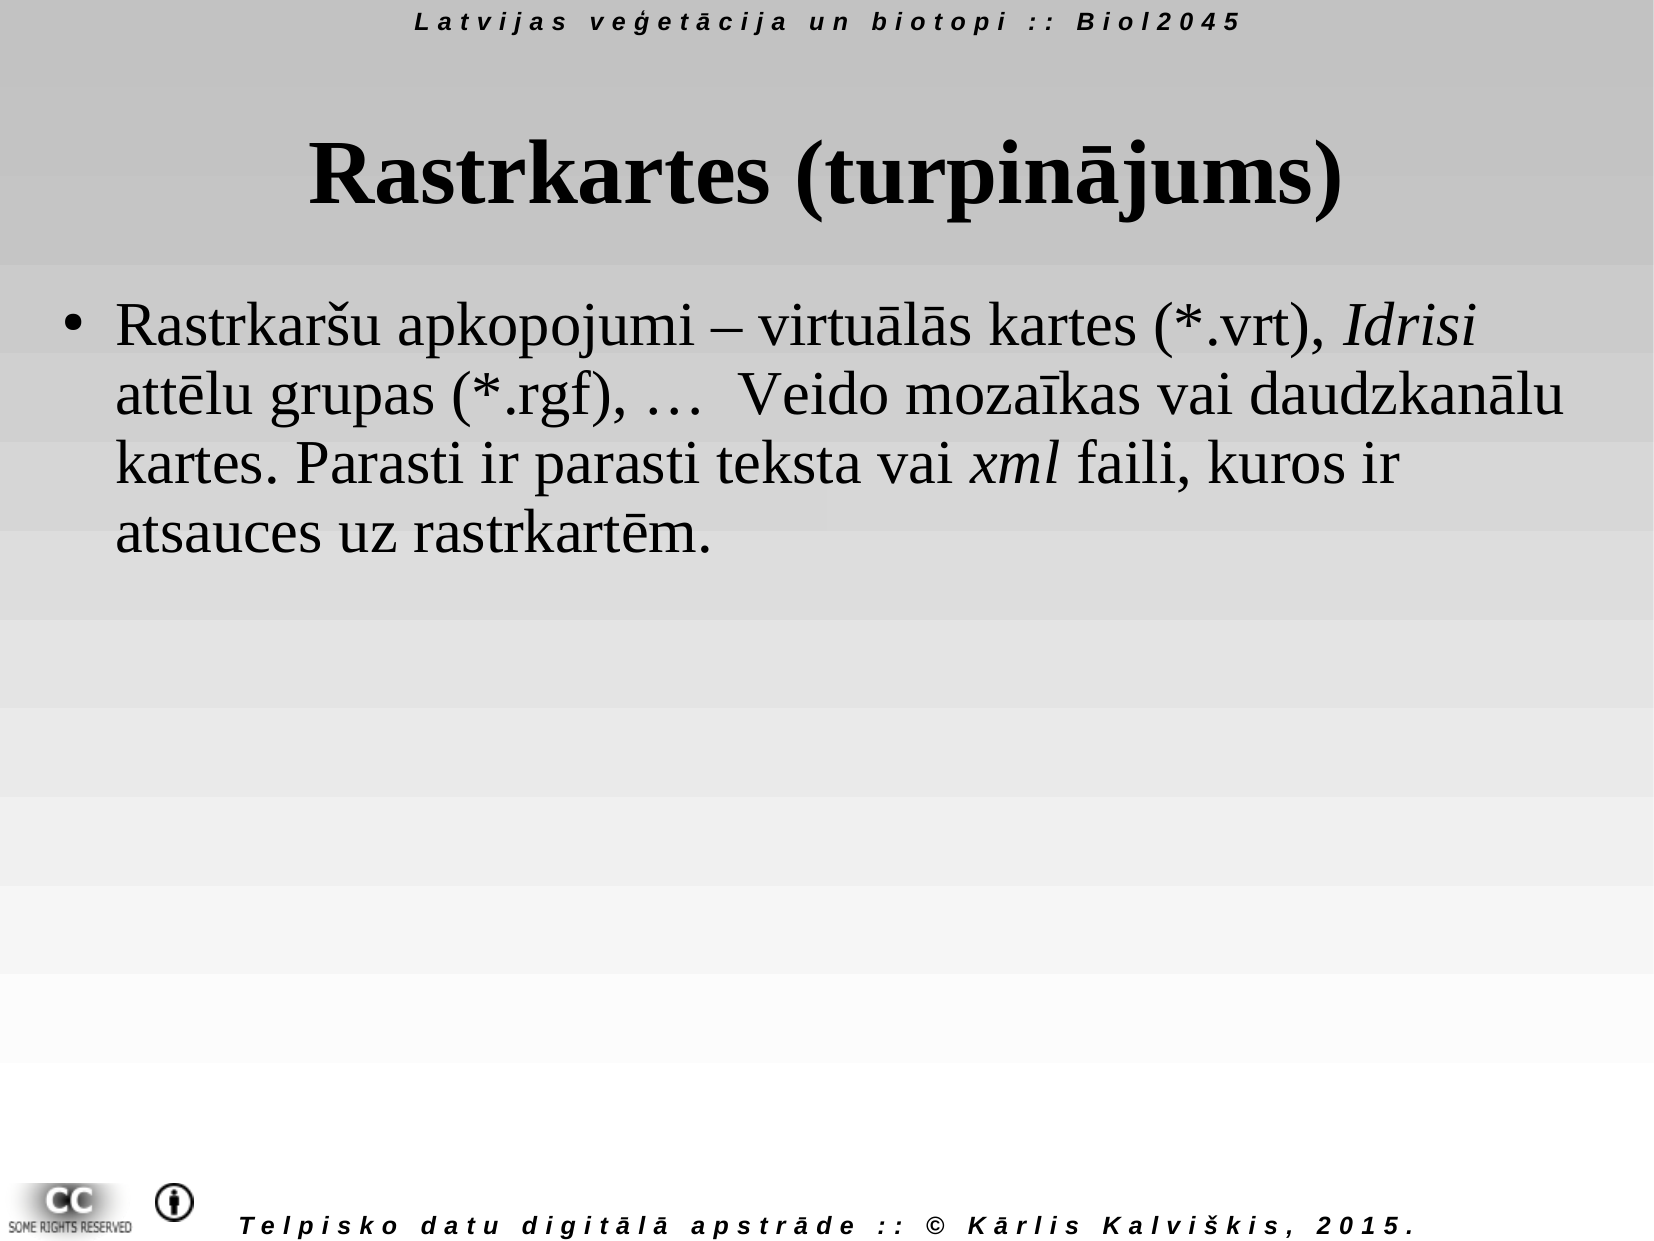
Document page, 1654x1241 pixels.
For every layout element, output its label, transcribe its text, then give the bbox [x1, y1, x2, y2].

title Rastrkartes (turpinājums) [29, 49, 1625, 296]
list Rastrkaršu apkopojumi – virtuālās kartes (*.vrt), Idrisi attēlu grupas (*.rgf), … Veido mozaīkas vai daudzkanālu kartes. Parasti ir parasti teksta vai xml faili, kuros ir atsauces uz rastrkartēm. [44, 289, 1610, 1113]
picture [0, 0, 1654, 1241]
